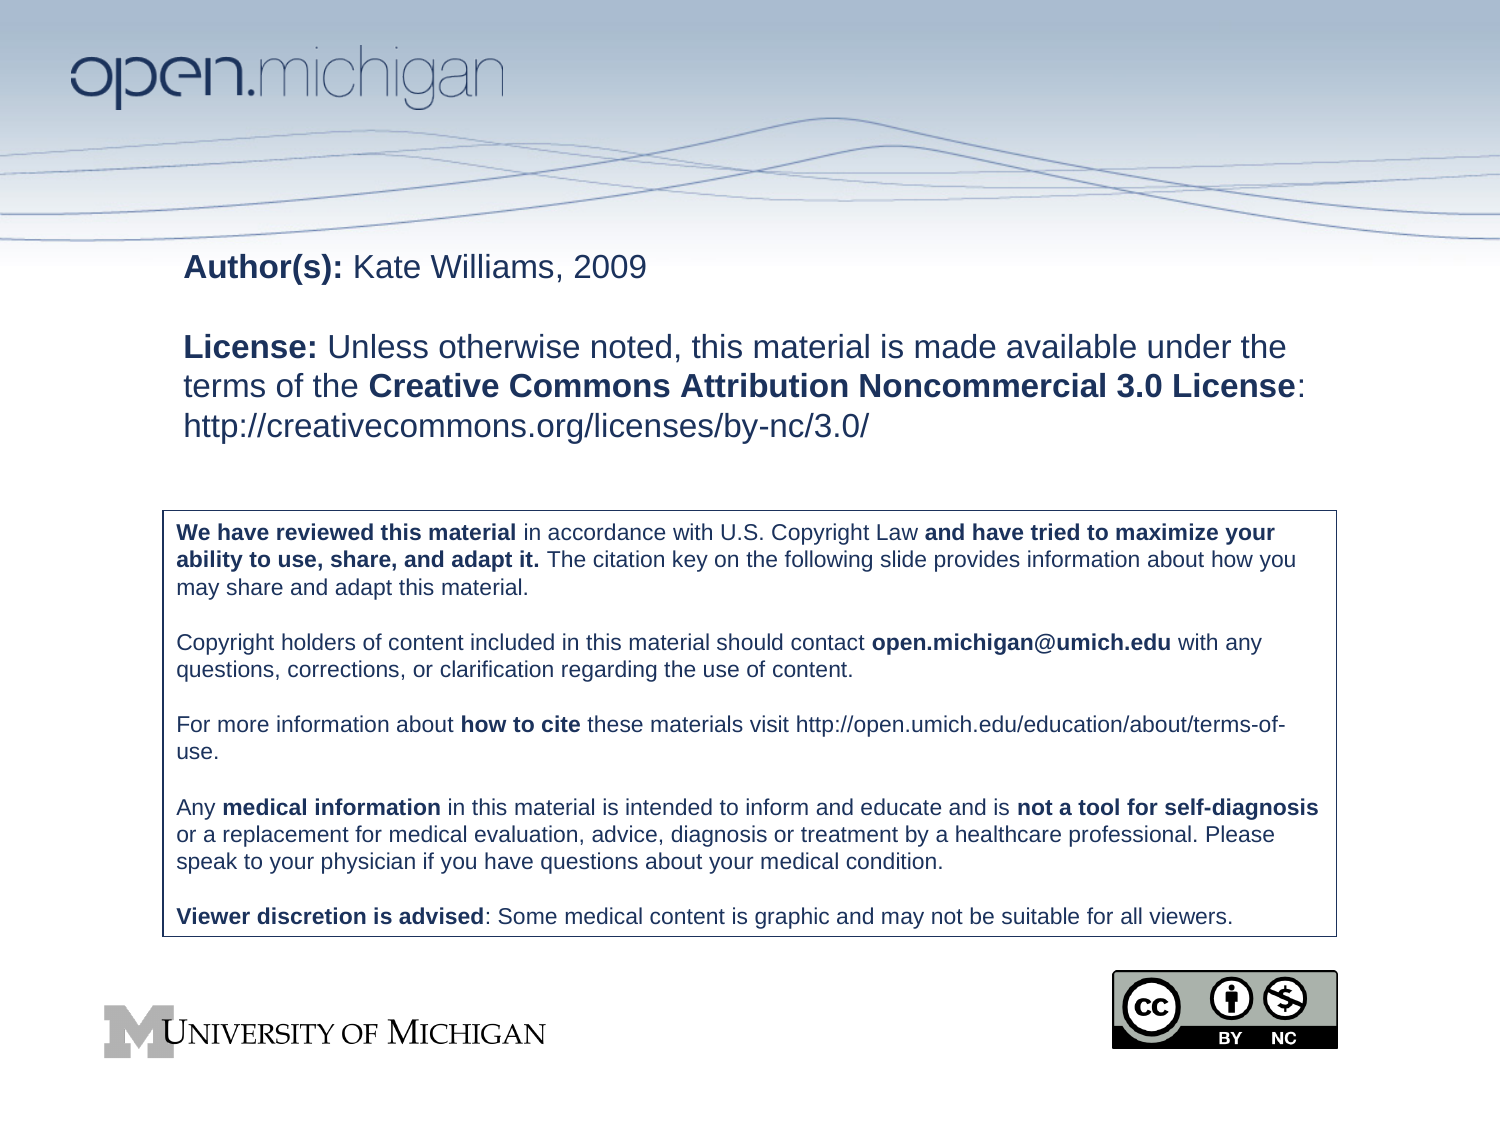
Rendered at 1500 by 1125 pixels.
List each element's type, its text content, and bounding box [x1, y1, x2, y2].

picture [103, 1004, 546, 1059]
text_box Author(s): Kate Williams, 2009 License: Unless otherwise noted, this material is made available under the terms of the Creative Commons Attribution Noncommercial 3.0 License: http://creativecommons.org/licenses/by-nc/3.0/ [170, 237, 1327, 452]
picture [1112, 970, 1338, 1049]
text_box We have reviewed this material in accordance with U.S. Copyright Law and have tried to maximize your ability to use, share, and adapt it. The citation key on the following slide provides information about how you may share and adapt this material. Copyright holders of content included in this material should contact open.michigan@umich.edu with any questions, corrections, or clarification regarding the use of content. For more information about how to cite these materials visit http://open.umich.edu/education/about/terms-of-use. Any medical information in this material is intended to inform and educate and is not a tool for self-diagnosis or a replacement for medical evaluation, advice, diagnosis or treatment by a healthcare professional. Please speak to your physician if you have questions about your medical condition. Viewer discretion is advised: Some medical content is graphic and may not be suitable for all viewers. [162, 510, 1337, 937]
picture [0, 0, 1500, 266]
